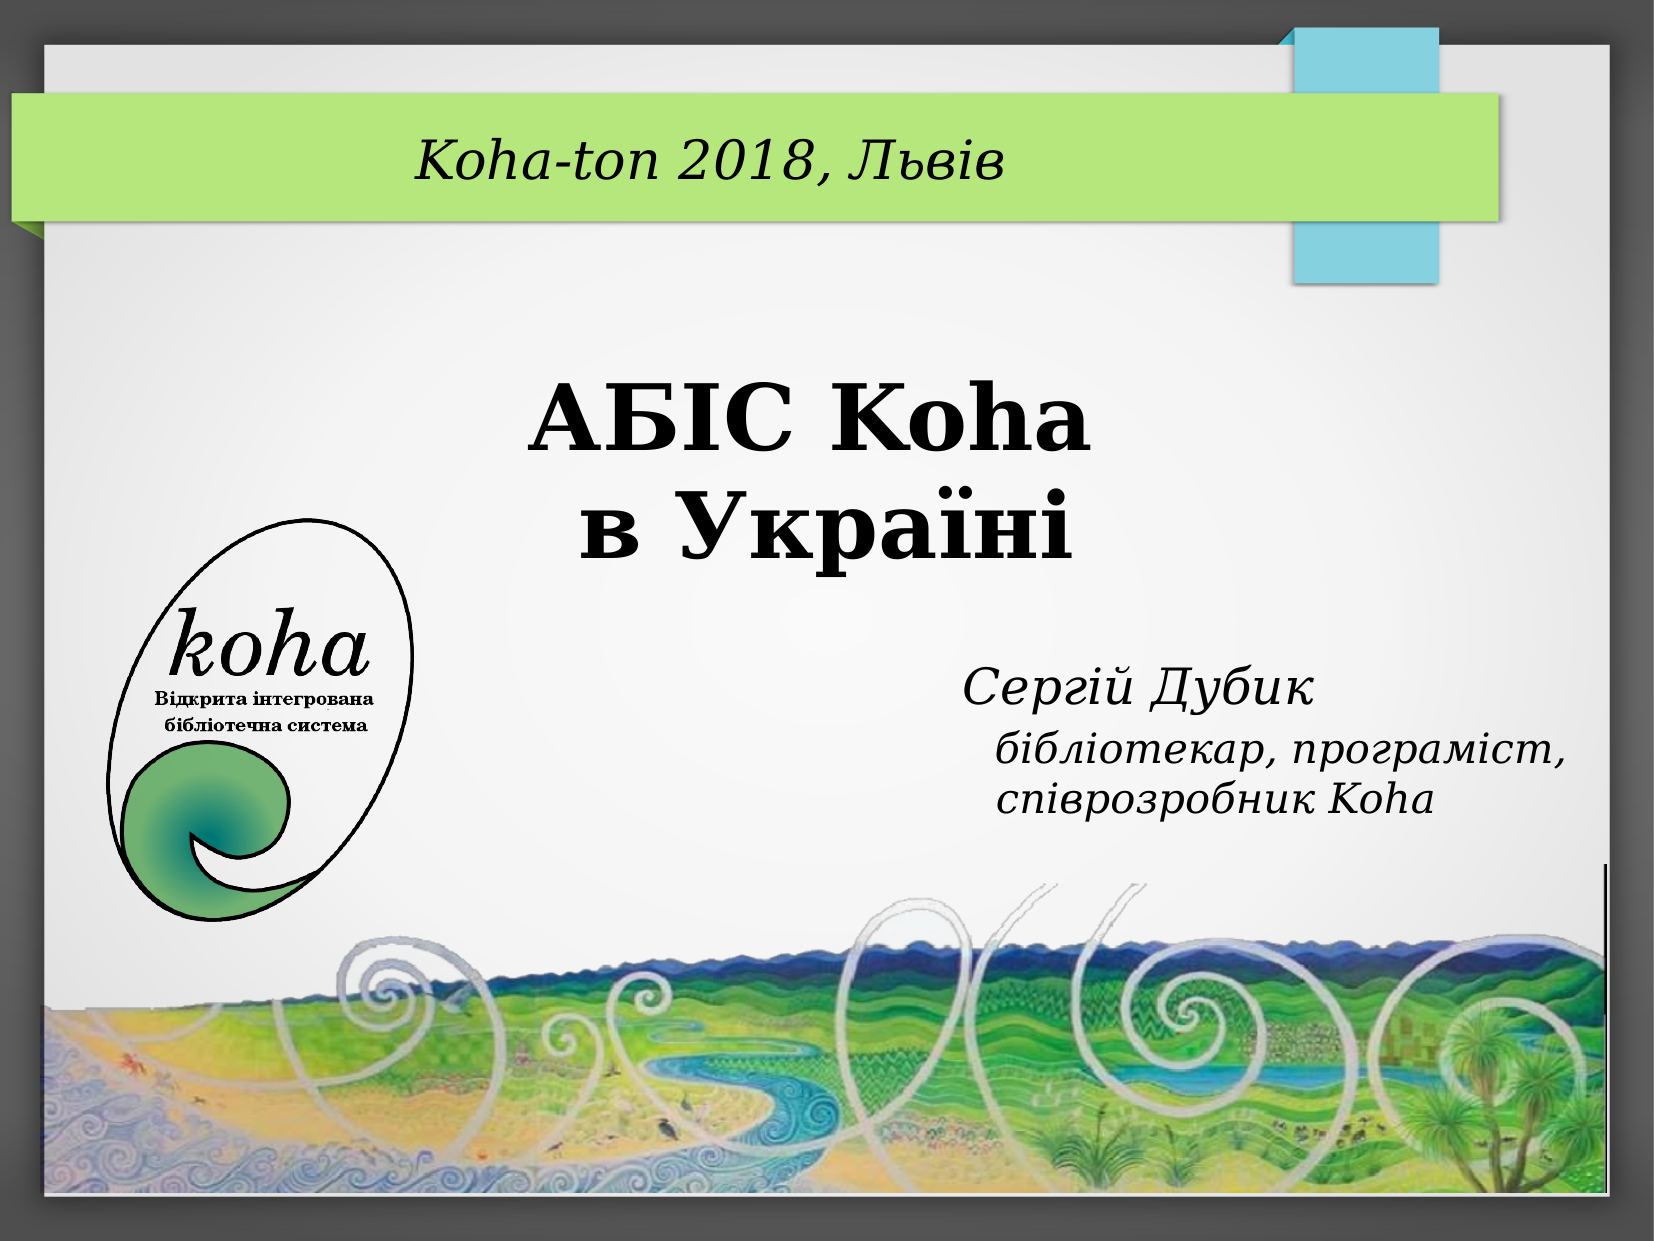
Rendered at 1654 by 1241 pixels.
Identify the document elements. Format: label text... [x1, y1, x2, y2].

picture [0, 0, 1654, 1241]
title Koha-ton 2018, Львів [82, 94, 1264, 213]
subtitle АБІС Koha в Україні Сергій Дубик бібліотекар, програміст, співрозробник Koha [82, 271, 1571, 864]
